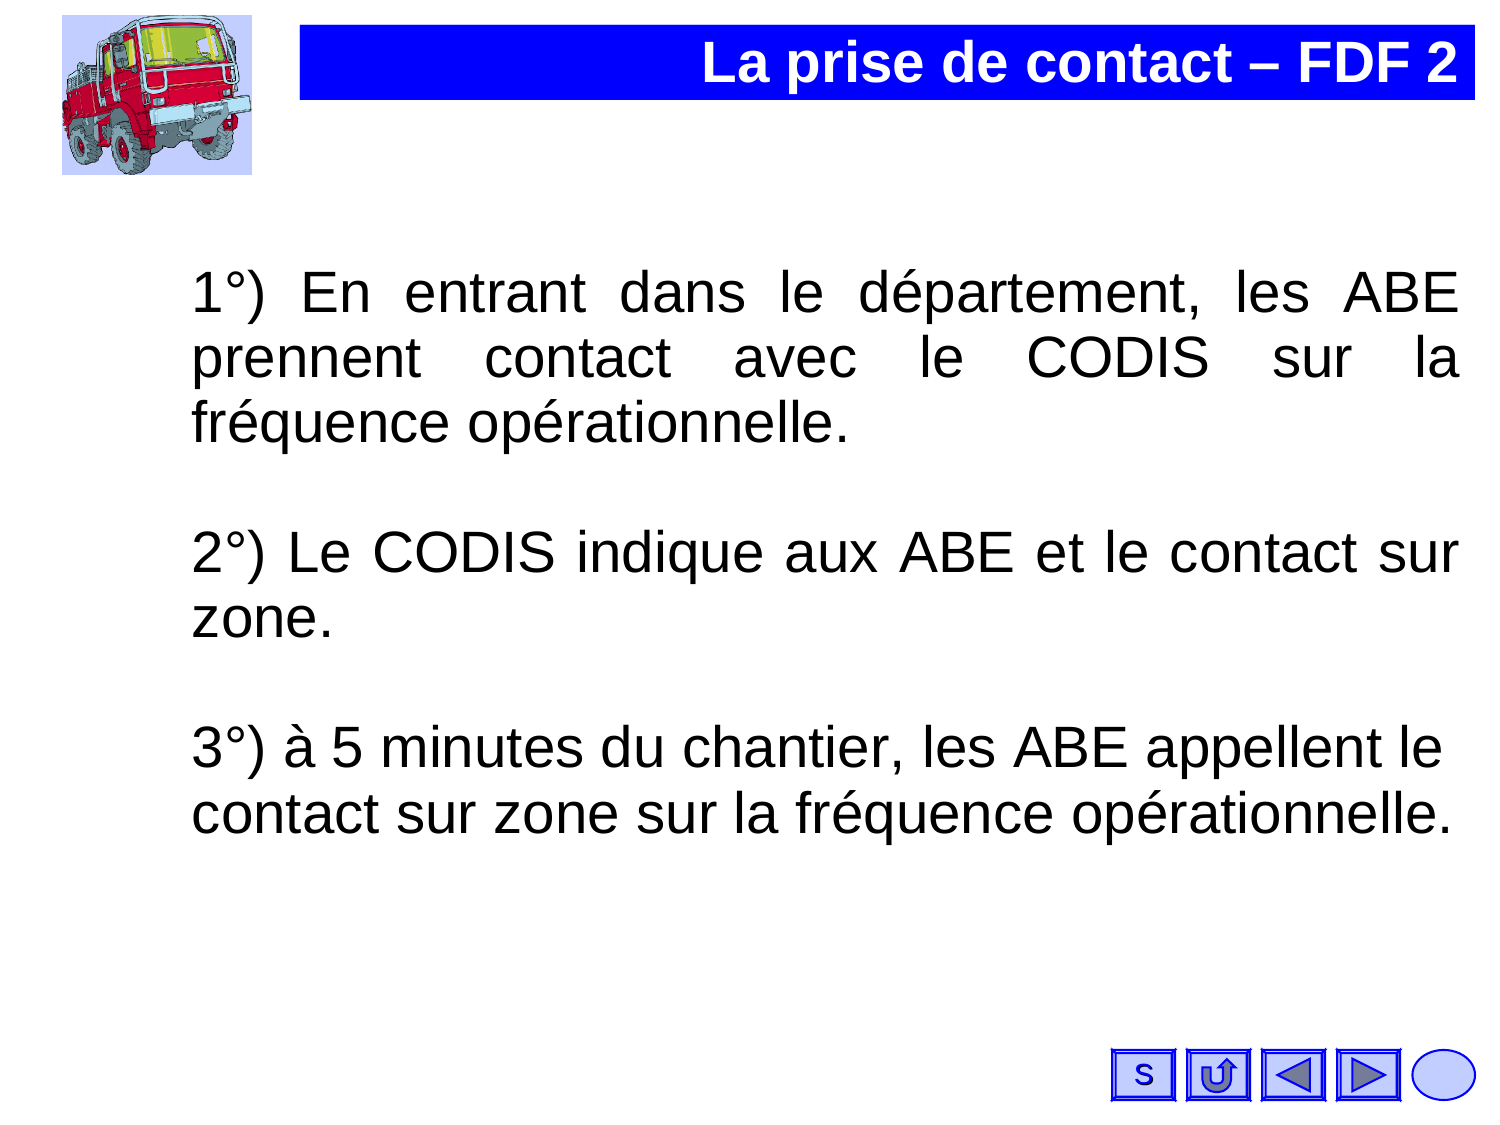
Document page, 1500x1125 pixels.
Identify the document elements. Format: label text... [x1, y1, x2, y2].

text_box La prise de contact – FDF 2 [299, 24, 1475, 100]
text_box [1412, 1049, 1476, 1101]
text_box 1°) En entrant dans le département, les ABE prennent contact avec le CODIS sur la fréquence opérationnelle. 2°) Le CODIS indique aux ABE et le contact sur zone. 3°) à 5 minutes du chantier, les ABE appellent le contact sur zone sur la fréquence opérationnelle. [177, 252, 1477, 854]
